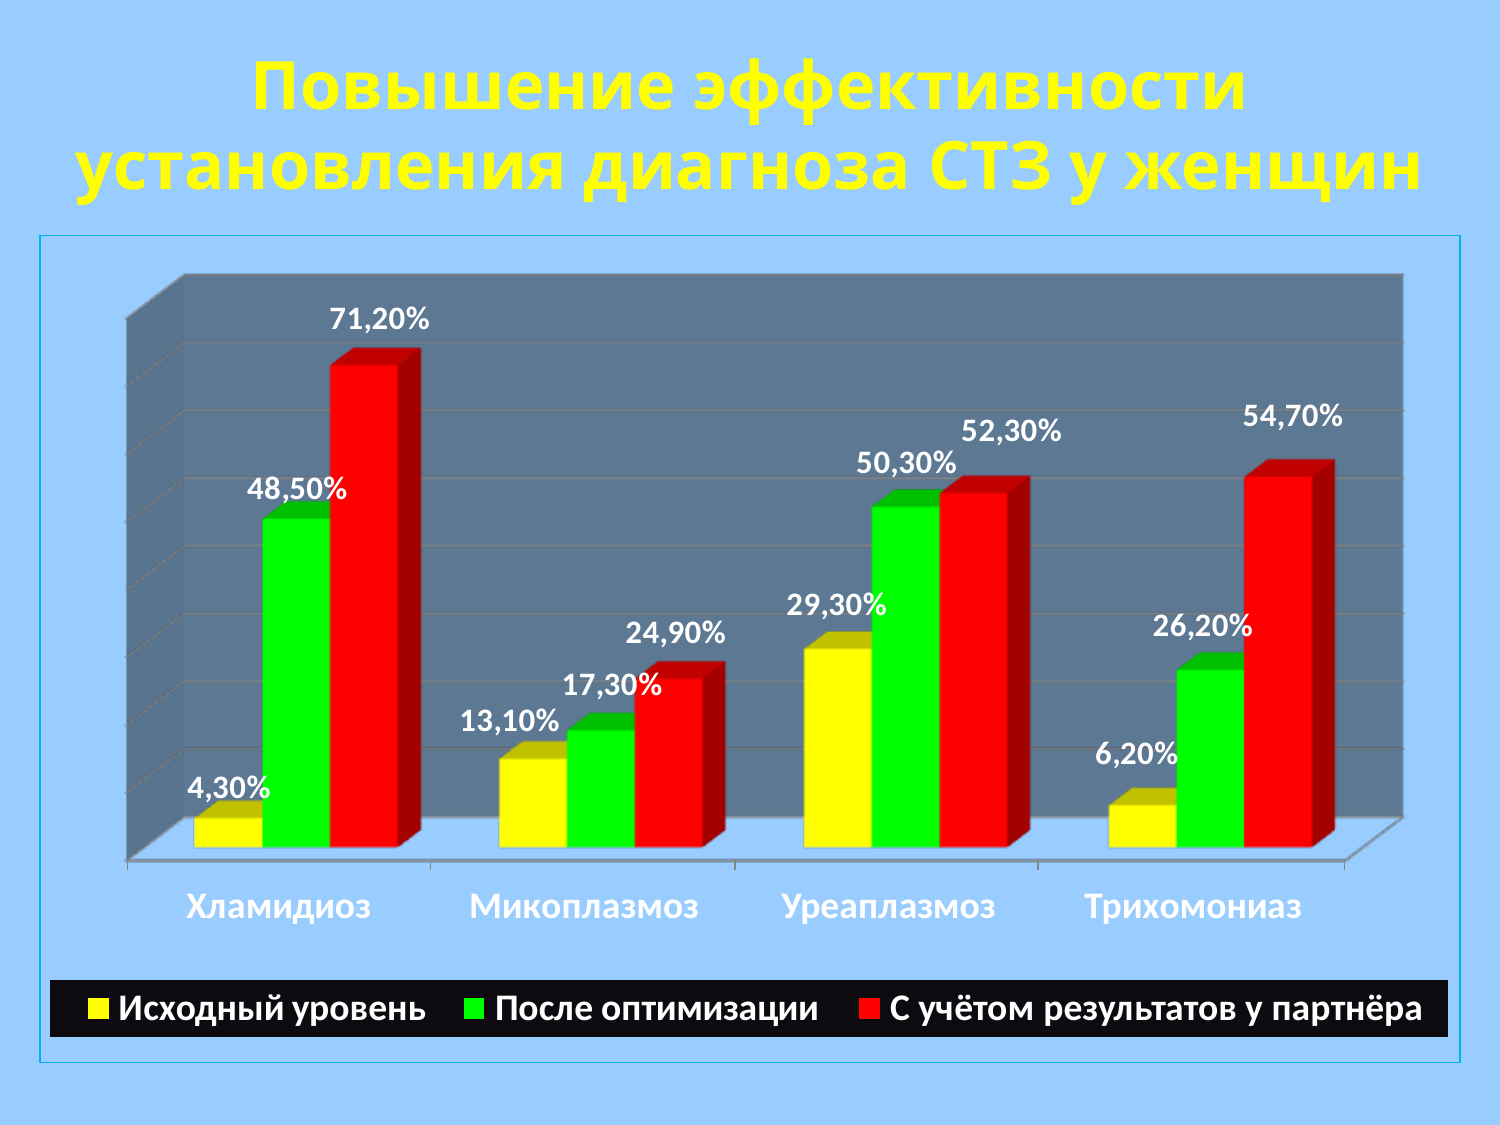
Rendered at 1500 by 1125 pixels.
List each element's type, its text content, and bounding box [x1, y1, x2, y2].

picture [31, 227, 1469, 1073]
title Повышение эффективности установления диагноза СТЗ у женщин [35, 35, 1465, 176]
